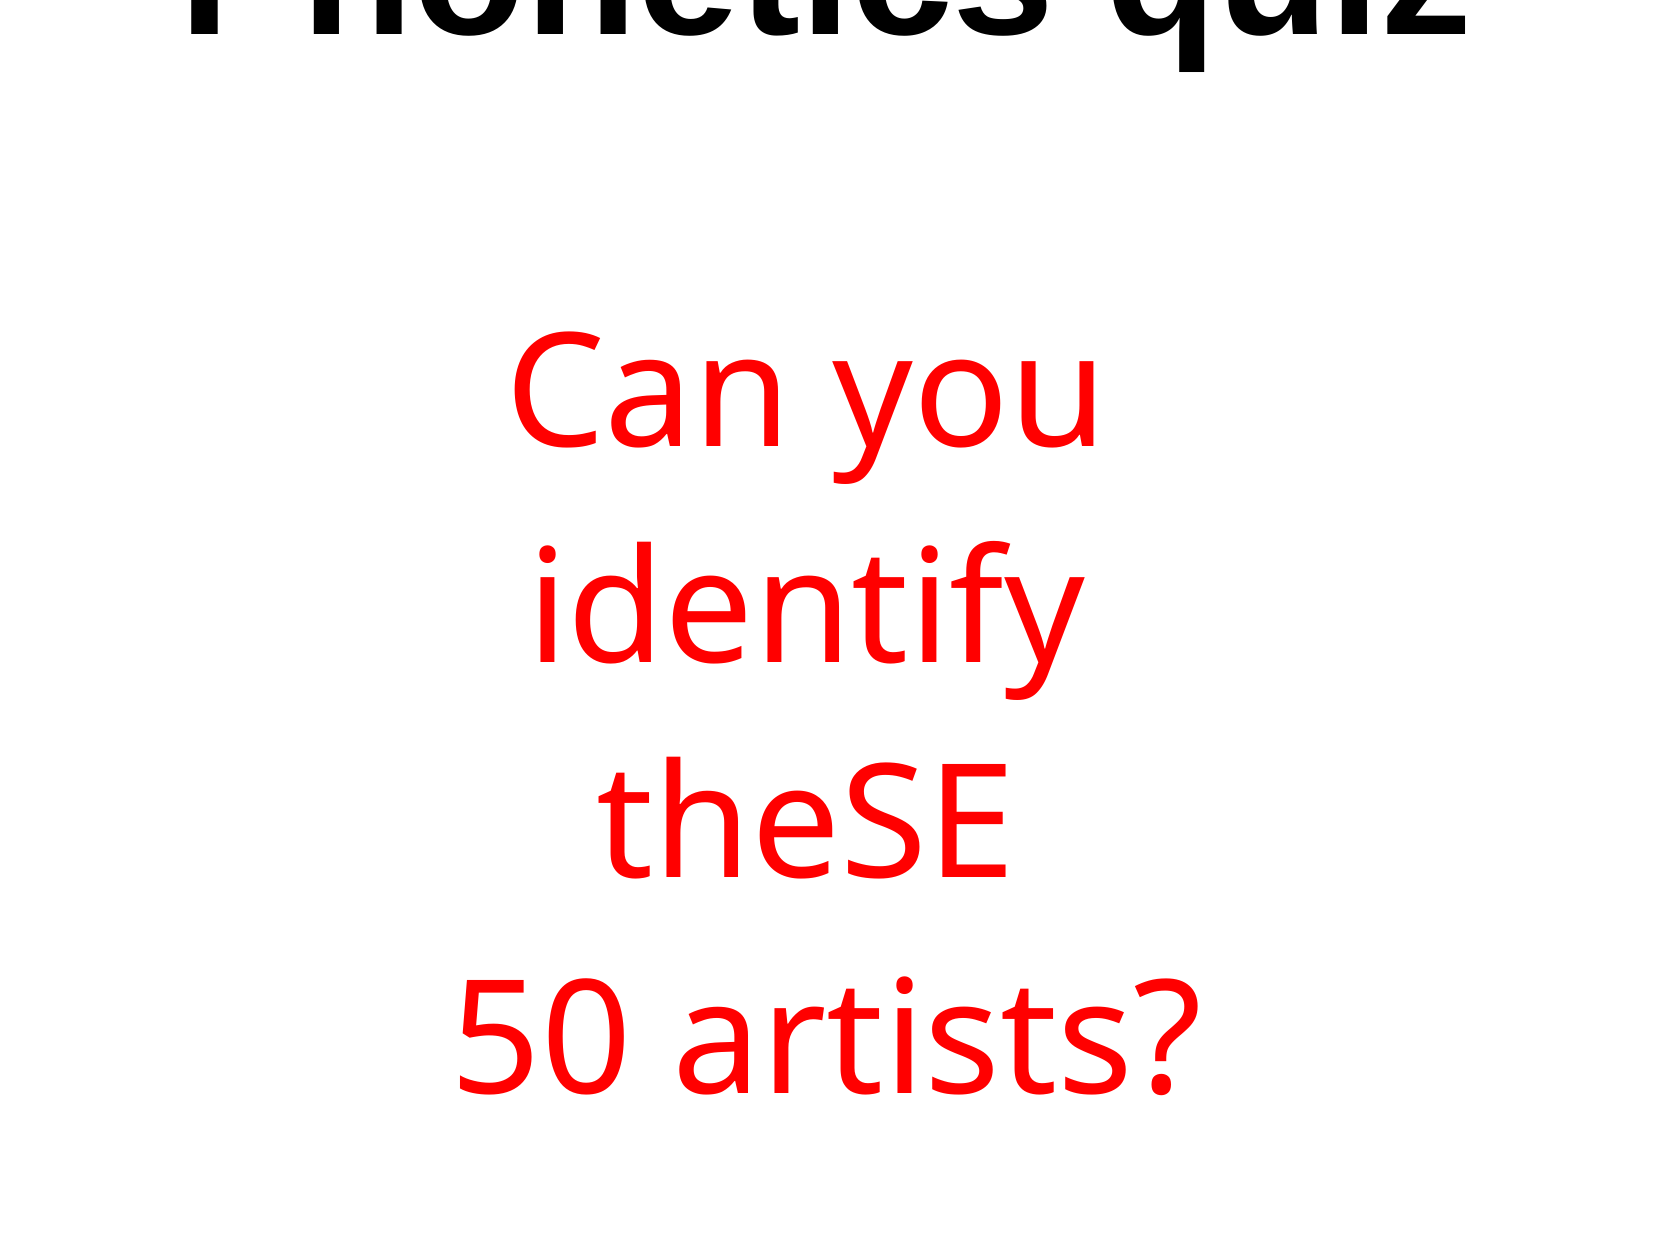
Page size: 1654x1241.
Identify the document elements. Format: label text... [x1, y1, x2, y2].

subtitle Phonetics quiz Can you identify theSE 50 artists? [82, 0, 1571, 1026]
